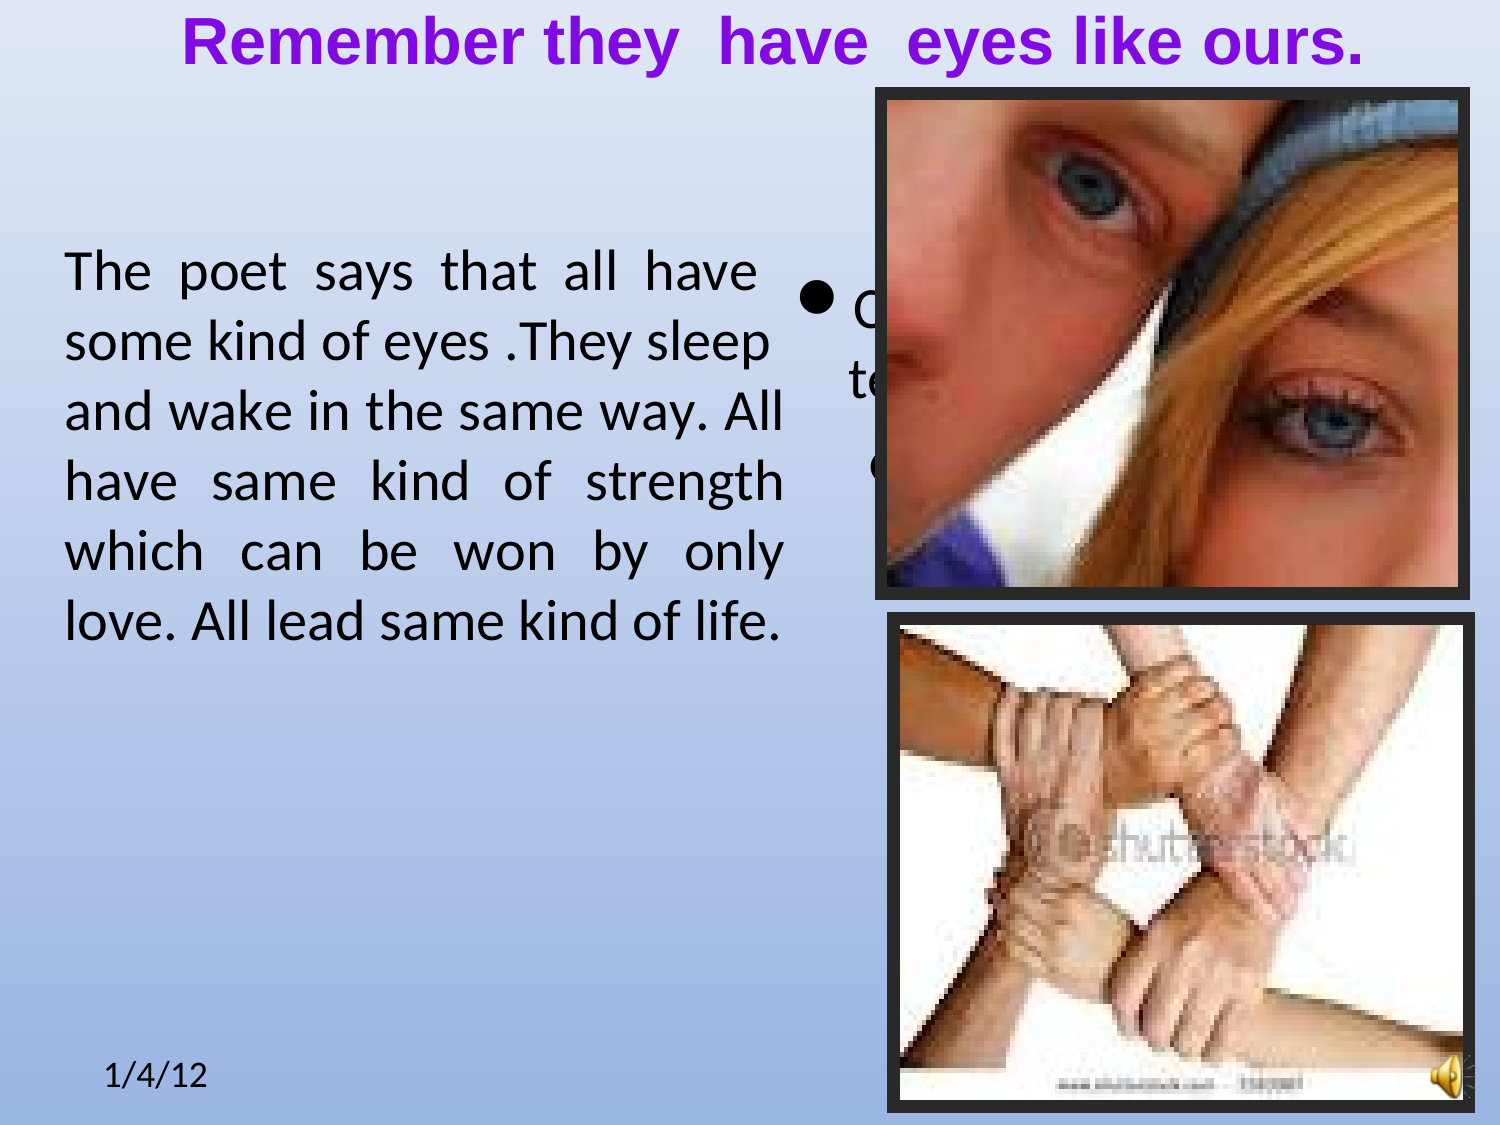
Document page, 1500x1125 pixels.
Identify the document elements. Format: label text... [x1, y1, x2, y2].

picture [887, 99, 1458, 588]
picture [900, 624, 1480, 1105]
text_box The poet says that all have some kind of eyes .They sleep and wake in the same way. All have same kind of strength which can be won by only love. All lead same kind of life. [50, 224, 801, 665]
text_box Remember they have eyes like ours. [0, 0, 1500, 113]
